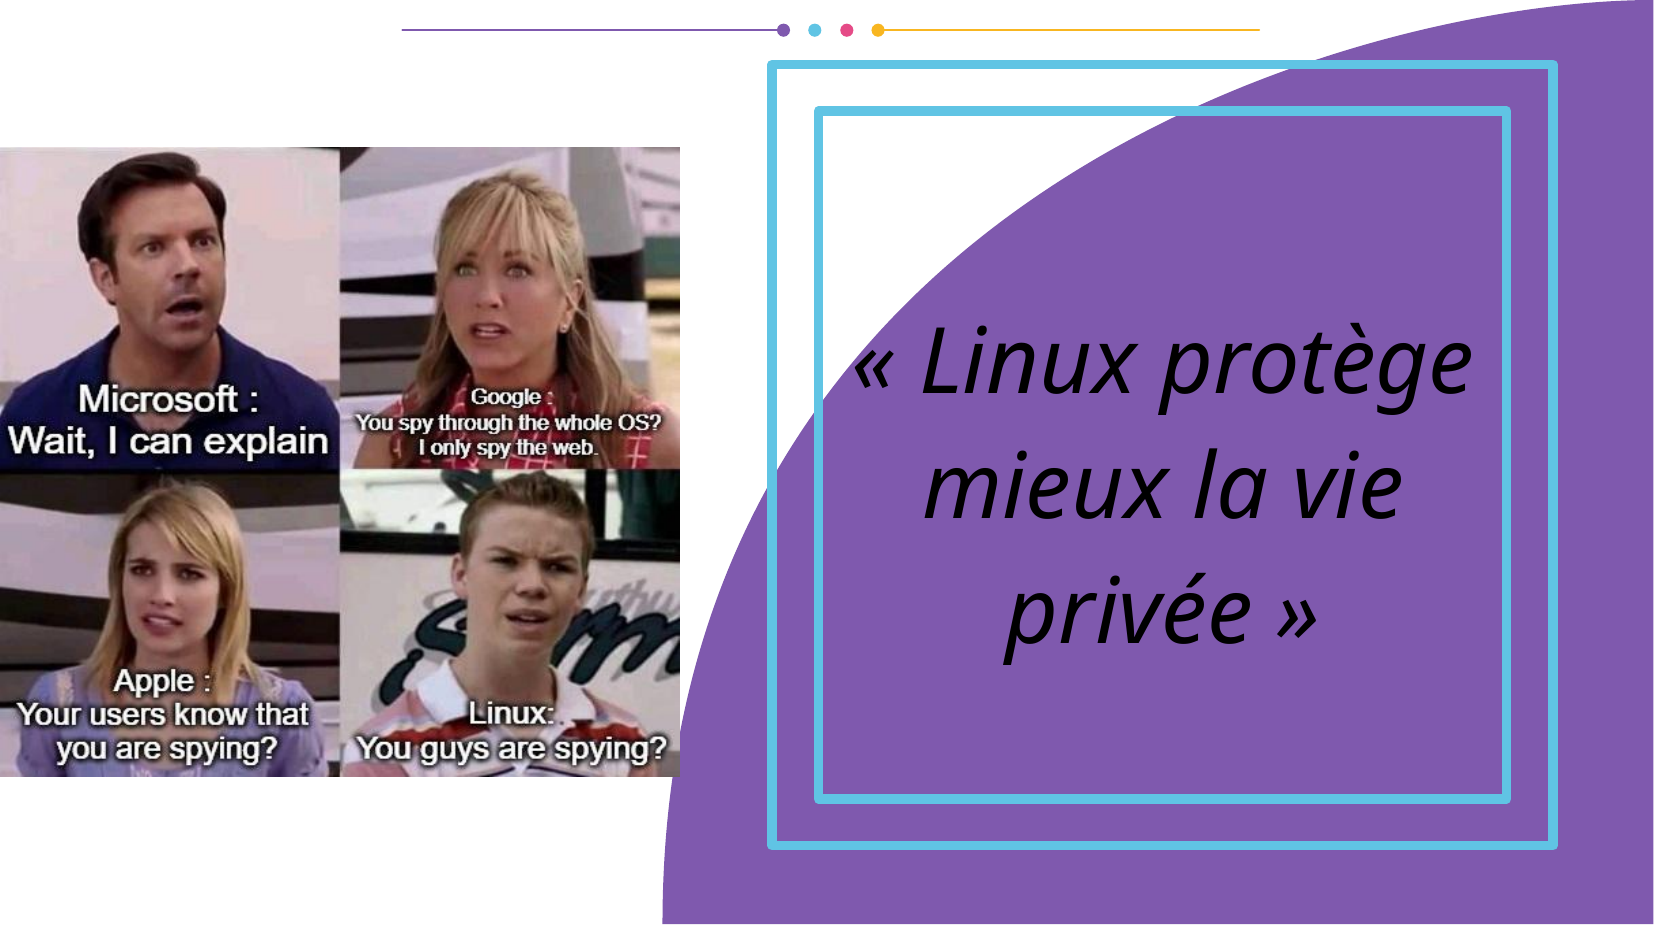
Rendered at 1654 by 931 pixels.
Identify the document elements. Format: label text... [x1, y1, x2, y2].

title « Linux protège mieux la vie privée » [820, 295, 1506, 671]
picture [0, 147, 680, 777]
